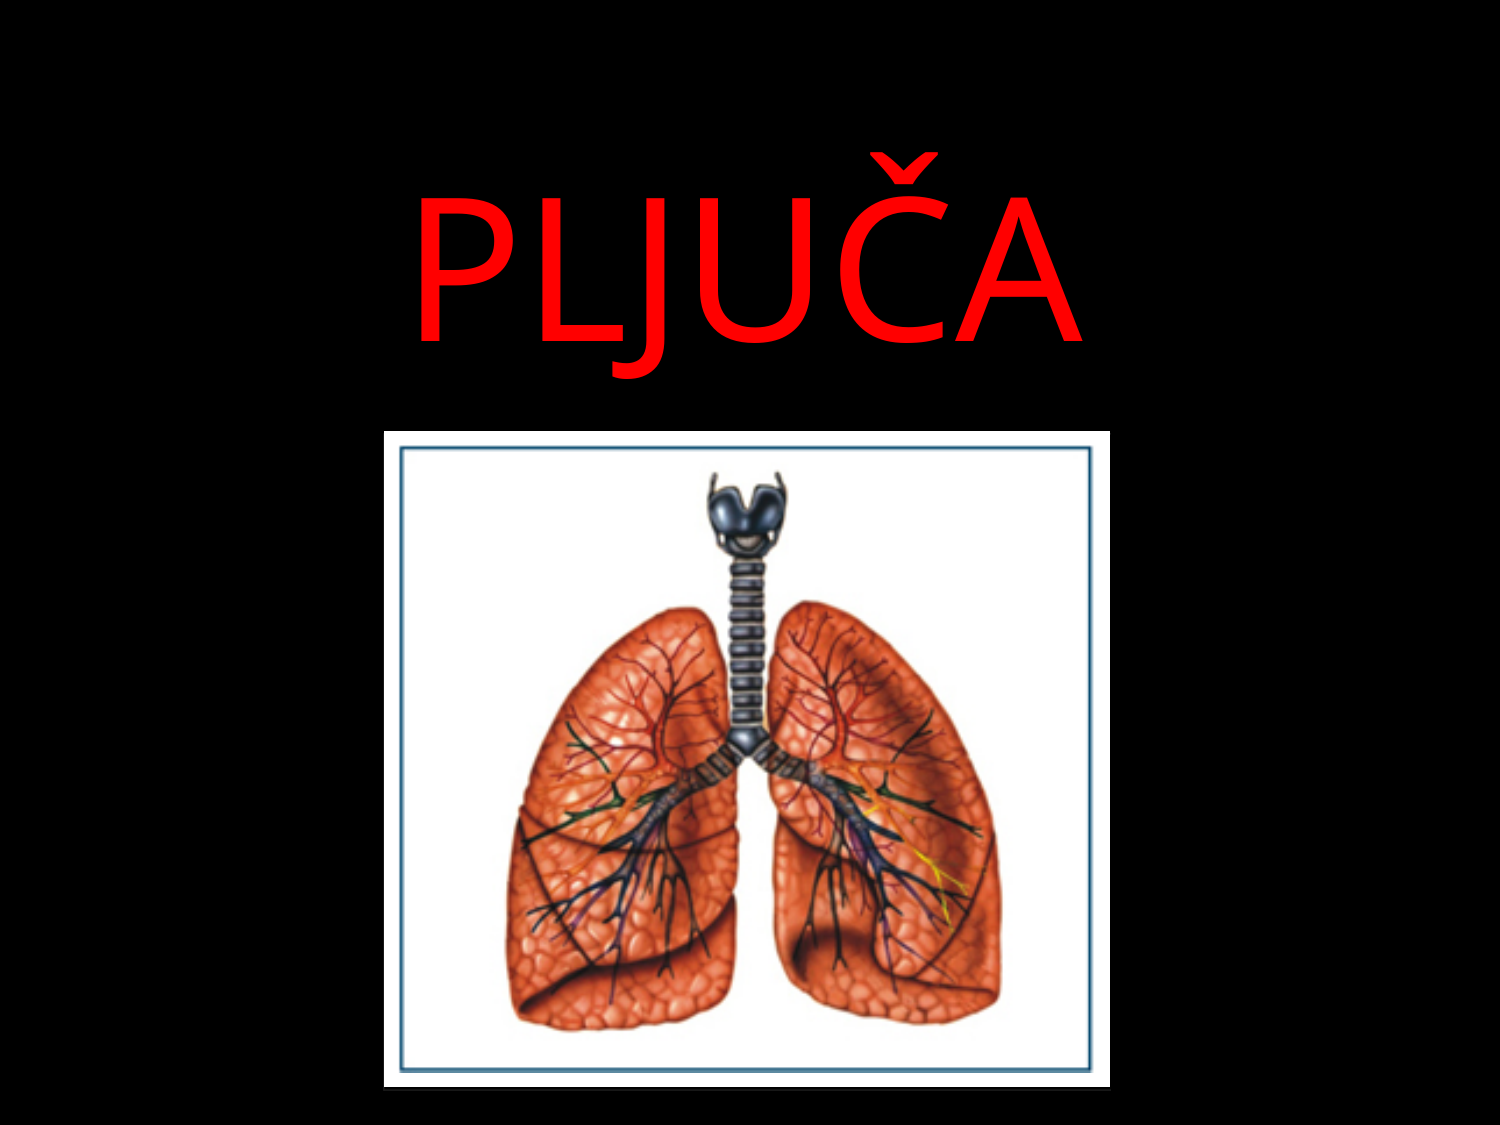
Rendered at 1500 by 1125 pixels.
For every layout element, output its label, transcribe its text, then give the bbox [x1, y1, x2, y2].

title PLJUČA [105, 140, 1381, 382]
picture [398, 445, 1096, 1073]
